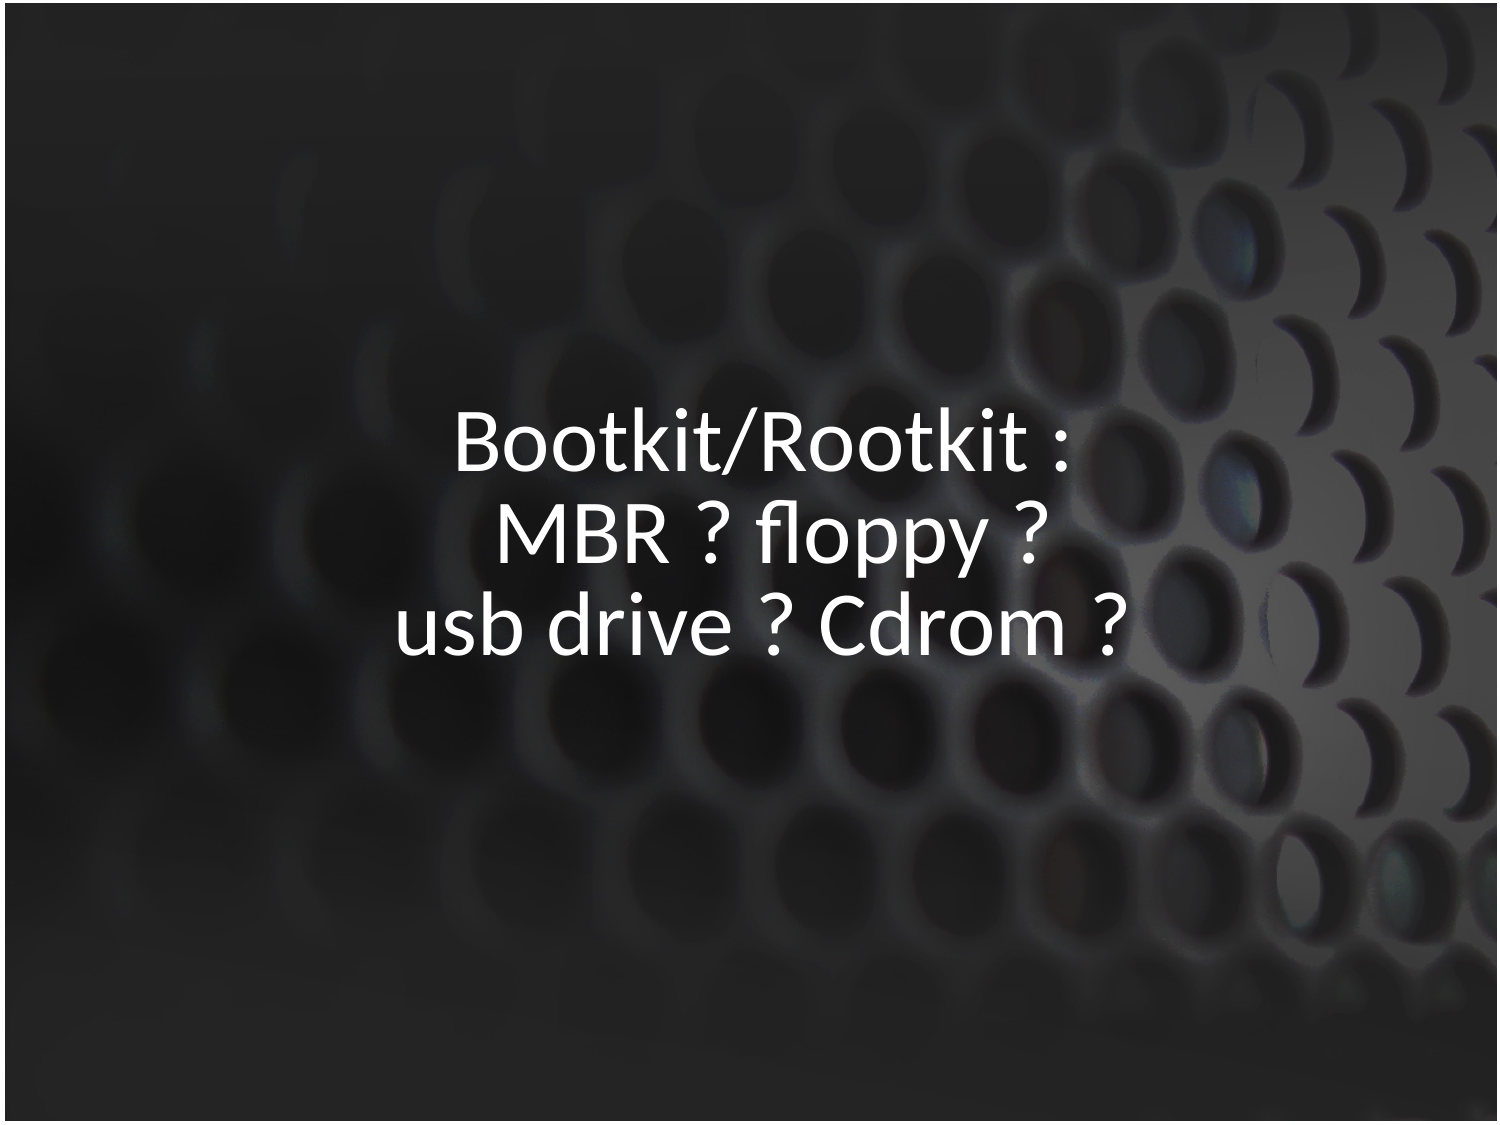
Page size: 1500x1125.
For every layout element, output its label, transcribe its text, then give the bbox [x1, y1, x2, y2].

title Bootkit/Rootkit : MBR ? floppy ? usb drive ? Cdrom ? [88, 365, 1439, 717]
picture [0, 0, 1500, 1125]
